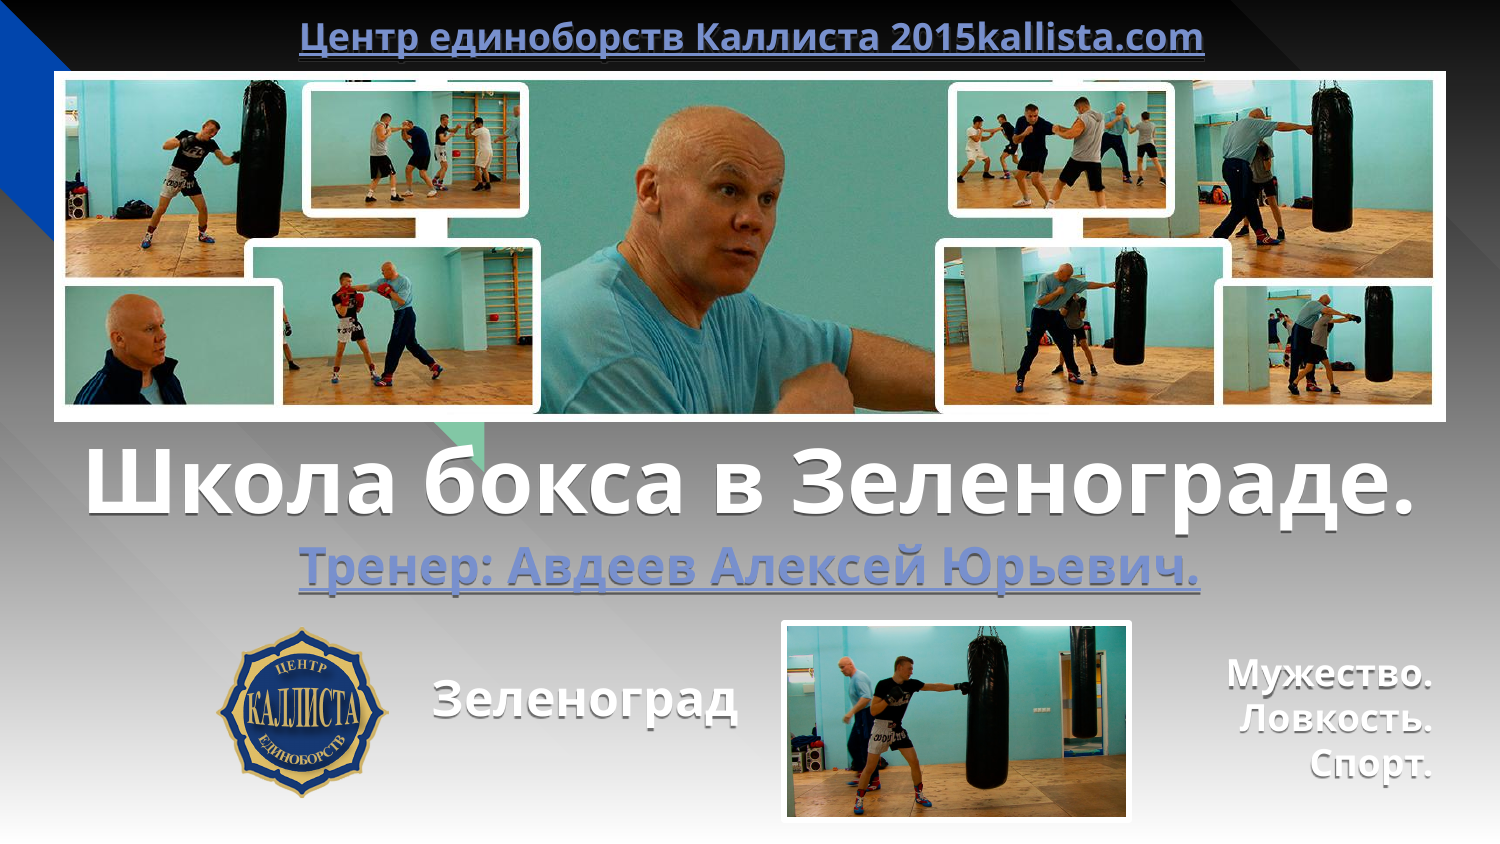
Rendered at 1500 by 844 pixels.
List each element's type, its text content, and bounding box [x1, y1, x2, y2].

picture [128, 596, 476, 828]
text_box Центр единоборств Каллиста 2015kallista.com [4, 1, 1500, 72]
subtitle Тренер: Авдеев Алексей Юрьевич. [0, 551, 1500, 628]
text_box Зеленоград [392, 651, 779, 760]
title Школа бокса в Зеленограде. [0, 408, 1500, 551]
picture [54, 72, 1446, 408]
text_box Мужество. Ловкость. Спорт. [1132, 634, 1449, 798]
picture [787, 626, 1126, 817]
